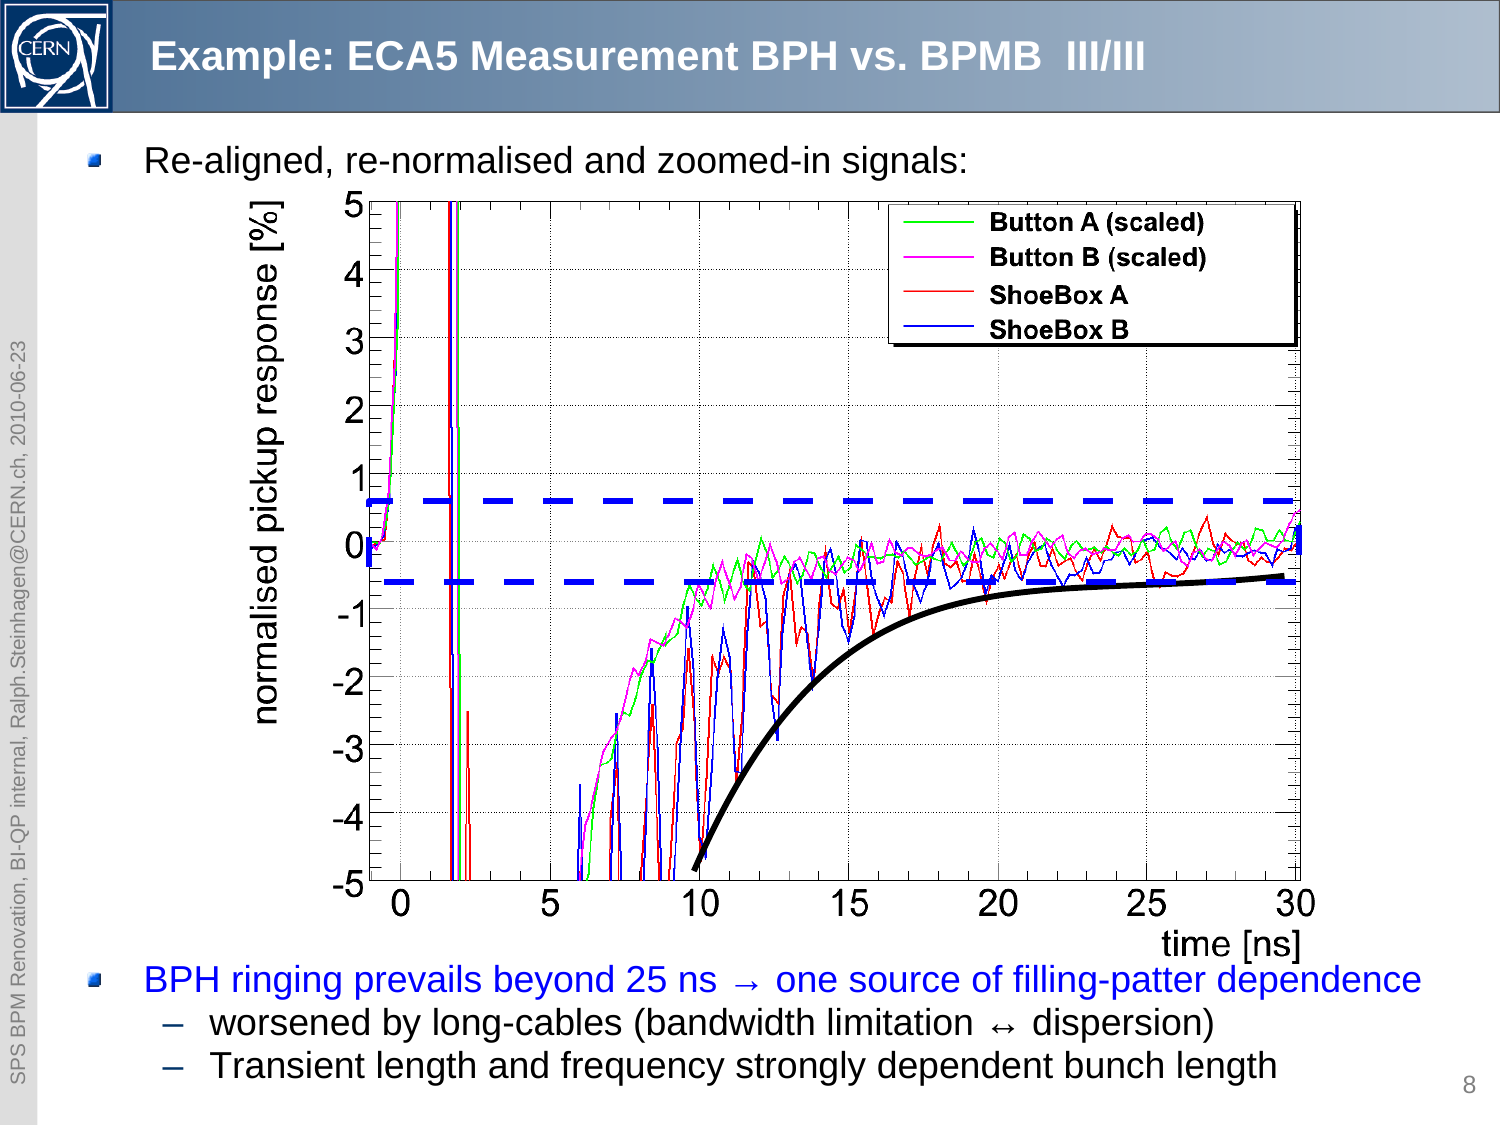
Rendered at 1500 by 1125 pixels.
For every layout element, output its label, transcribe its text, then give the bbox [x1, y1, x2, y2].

picture [0, 0, 113, 113]
list Re-aligned, re-normalised and zoomed-in signals: BPH ringing prevails beyond 25 ns → one source of filling-patter dependence worsened by long-cables (bandwidth limitation ↔ dispersion) Transient length and frequency strongly dependent bunch length [87, 137, 1438, 1087]
title Example: ECA5 Measurement BPH vs. BPMB III/III [150, 7, 1201, 106]
